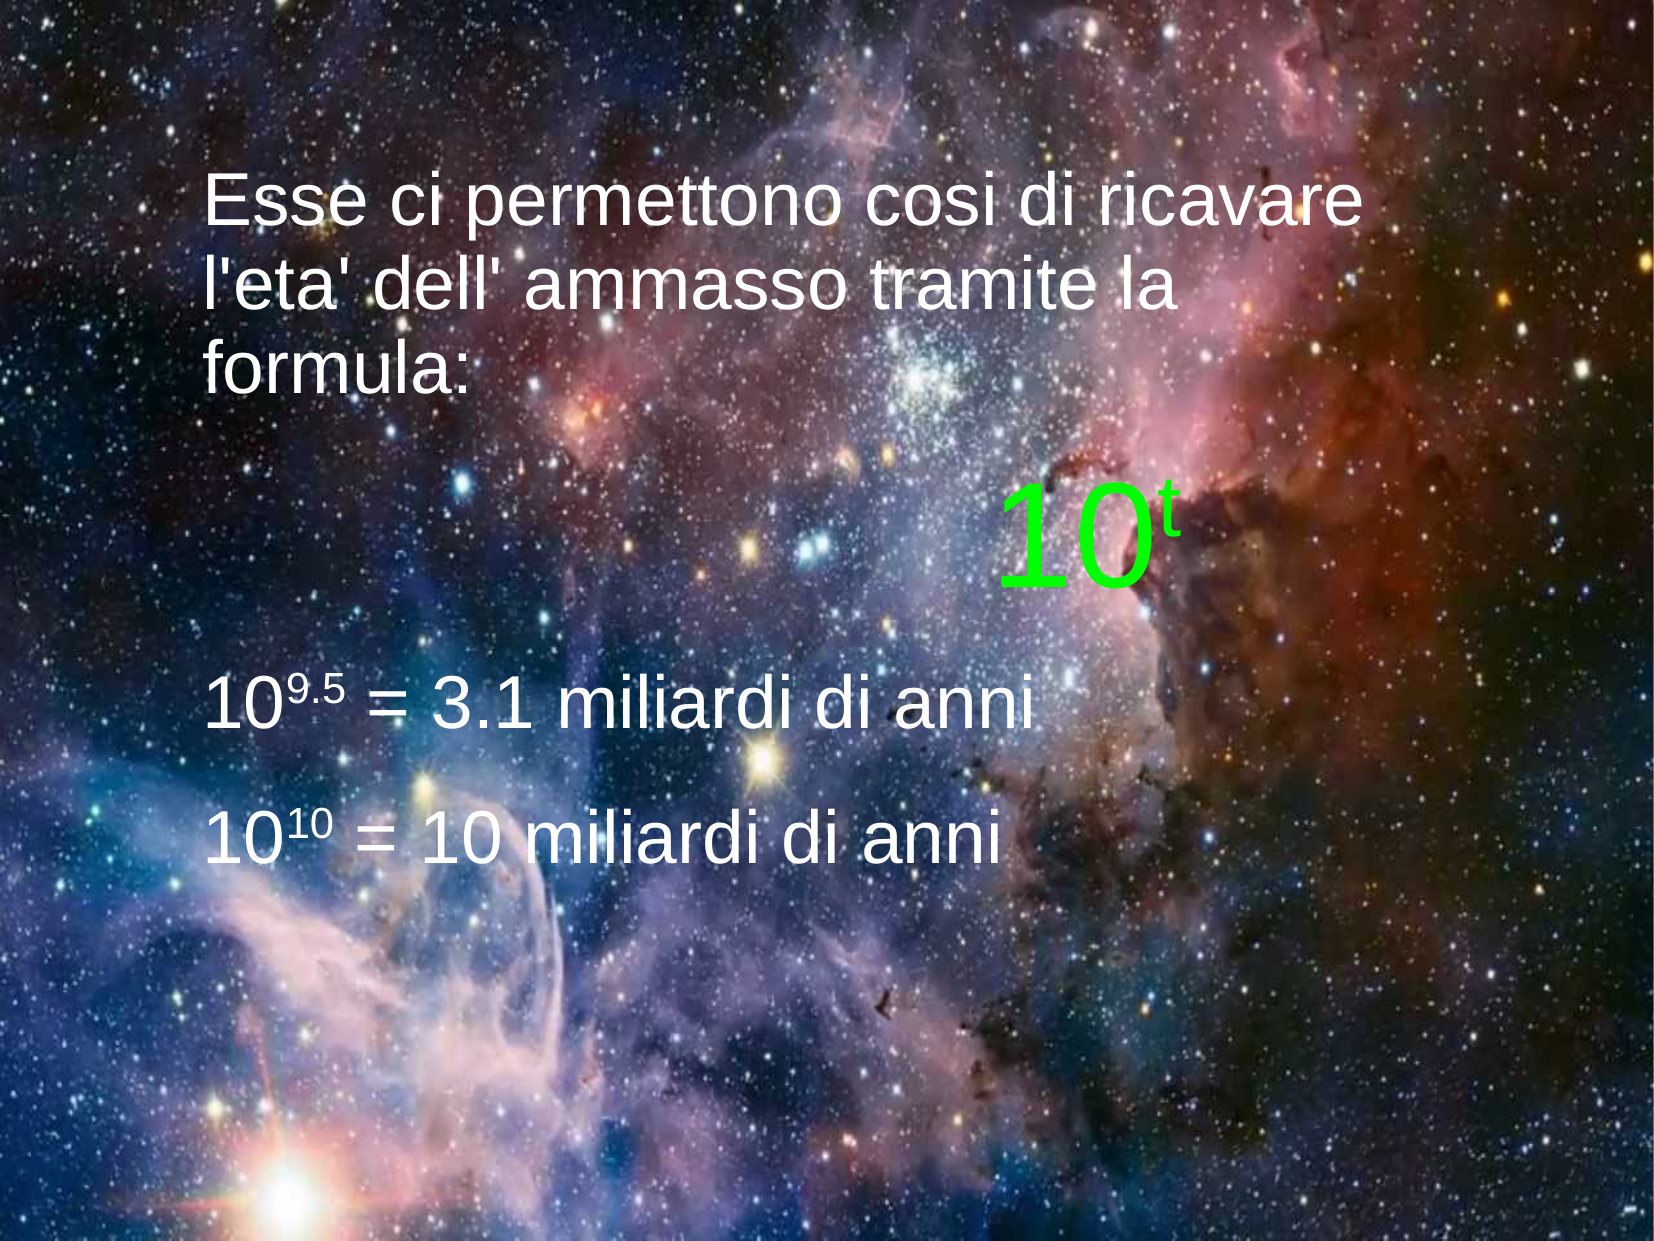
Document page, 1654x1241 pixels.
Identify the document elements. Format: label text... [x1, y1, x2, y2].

picture [0, 0, 1654, 1241]
text_box Esse ci permettono cosi di ricavare l'eta' dell' ammasso tramite la formula: 10t 109.5 = 3.1 miliardi di anni 1010 = 10 miliardi di anni [187, 150, 1463, 1095]
text_box [150, 112, 638, 170]
